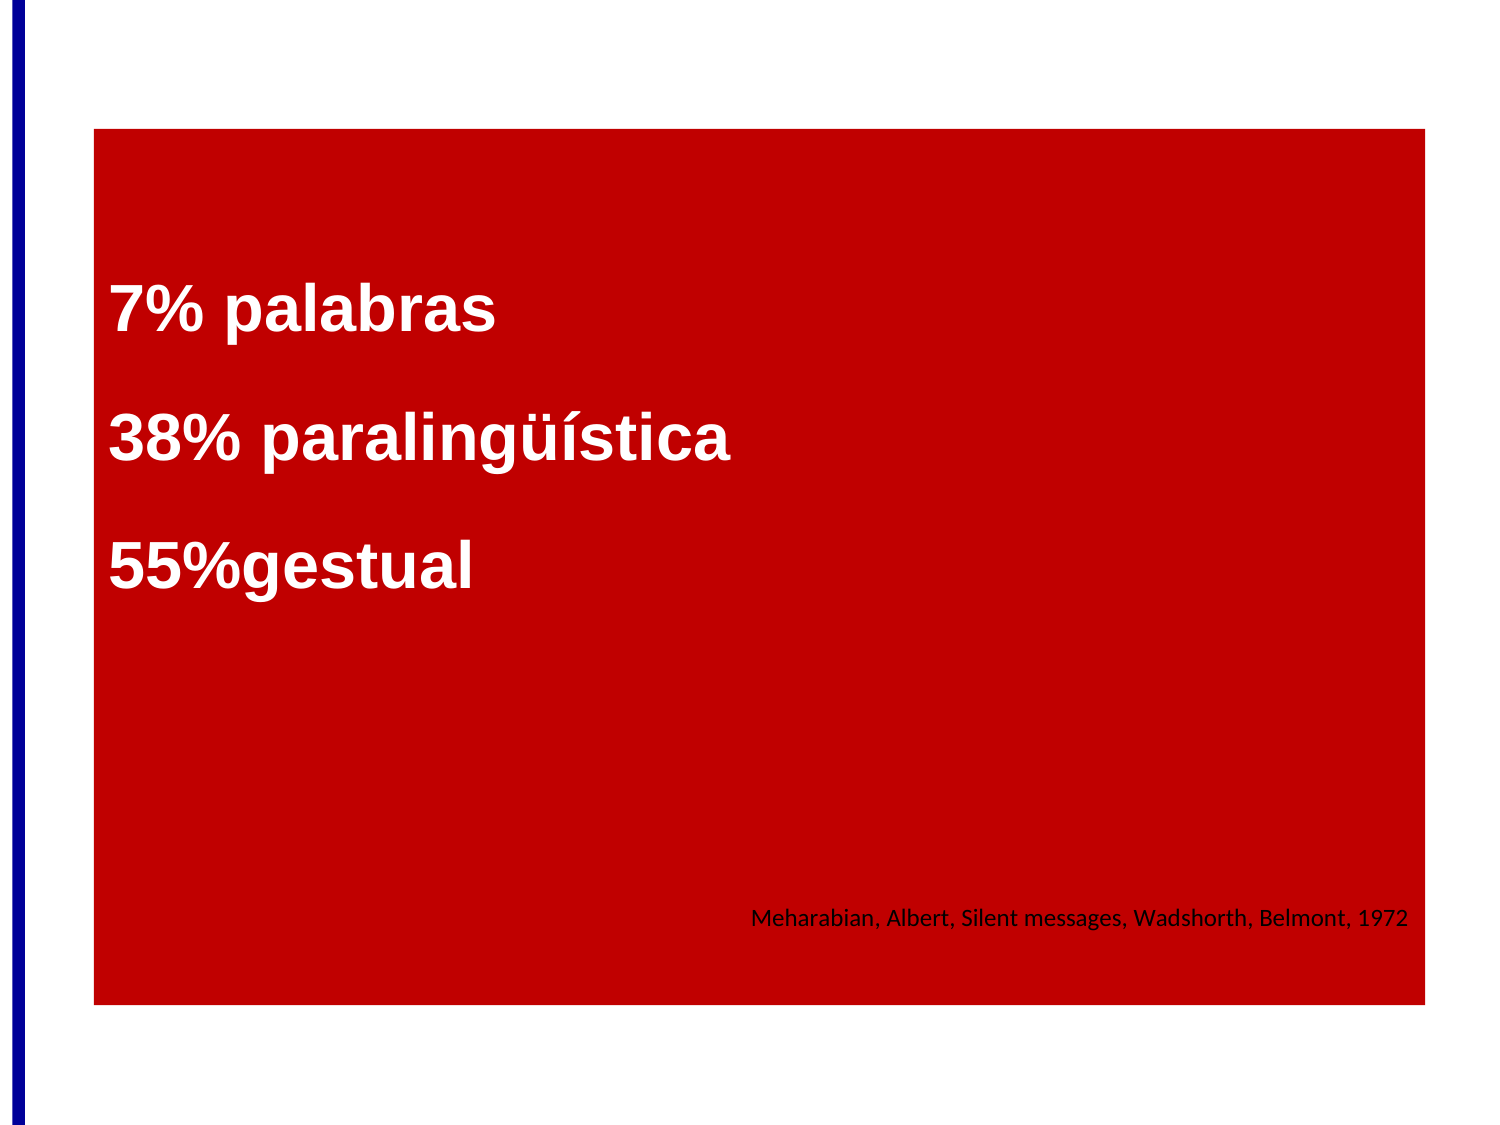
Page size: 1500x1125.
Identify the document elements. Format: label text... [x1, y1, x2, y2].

text_box [12, 0, 25, 1125]
list 7% palabras 38% paralingüística 55%gestual Meharabian, Albert, Silent messages, Wadshorth, Belmont, 1972 [93, 128, 1426, 1006]
